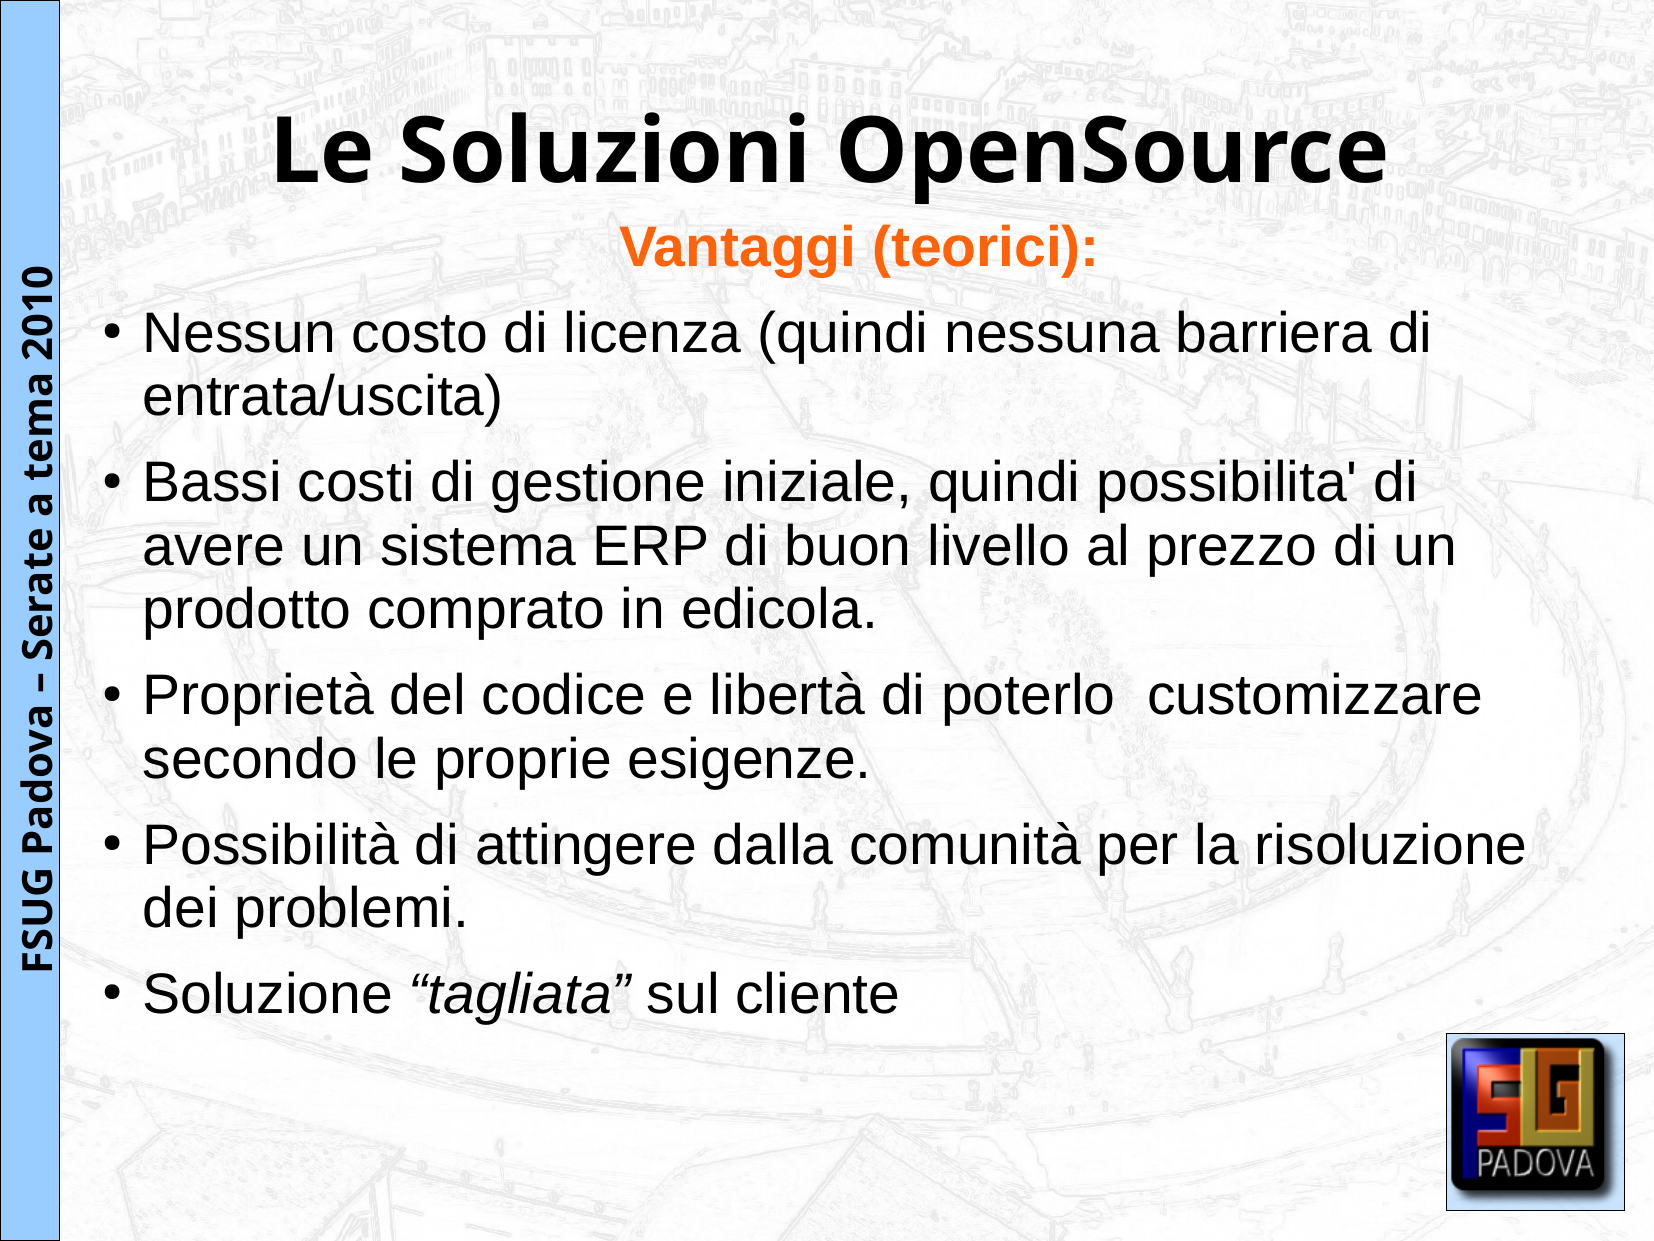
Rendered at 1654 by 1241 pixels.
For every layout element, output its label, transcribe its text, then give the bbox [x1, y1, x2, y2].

text_box FSUG Padova – Serate a tema 2010 [0, 0, 60, 1241]
list Vantaggi (teorici): Nessun costo di licenza (quindi nessuna barriera di entrata/uscita) Bassi costi di gestione iniziale, quindi possibilita' di avere un sistema ERP di buon livello al prezzo di un prodotto comprato in edicola. Proprietà del codice e libertà di poterlo customizzare secondo le proprie esigenze. Possibilità di attingere dalla comunità per la risoluzione dei problemi. Soluzione “tagliata” sul cliente [88, 214, 1577, 1034]
title Le Soluzioni OpenSource [88, 56, 1571, 214]
picture [60, 0, 1654, 1241]
